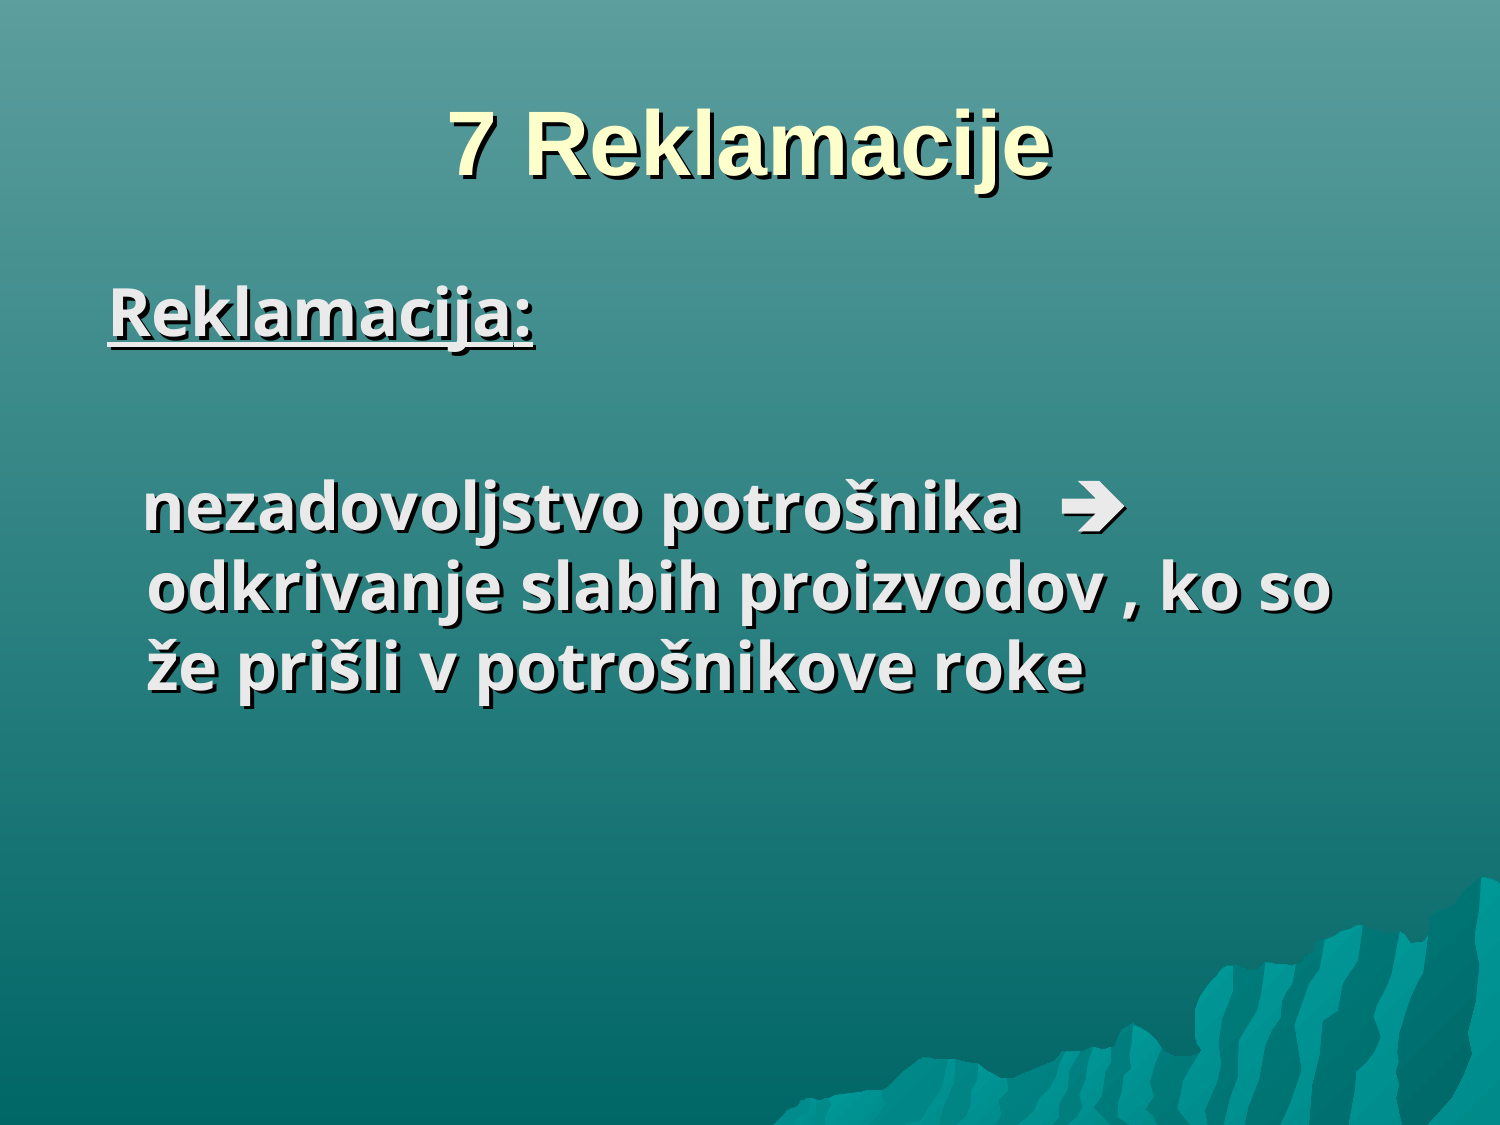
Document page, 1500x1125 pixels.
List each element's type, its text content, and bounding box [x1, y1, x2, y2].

title 7 Reklamacije [75, 45, 1426, 233]
list Reklamacija: nezadovoljstvo potrošnika  odkrivanje slabih proizvodov , ko so že prišli v potrošnikove roke [75, 262, 1426, 1006]
